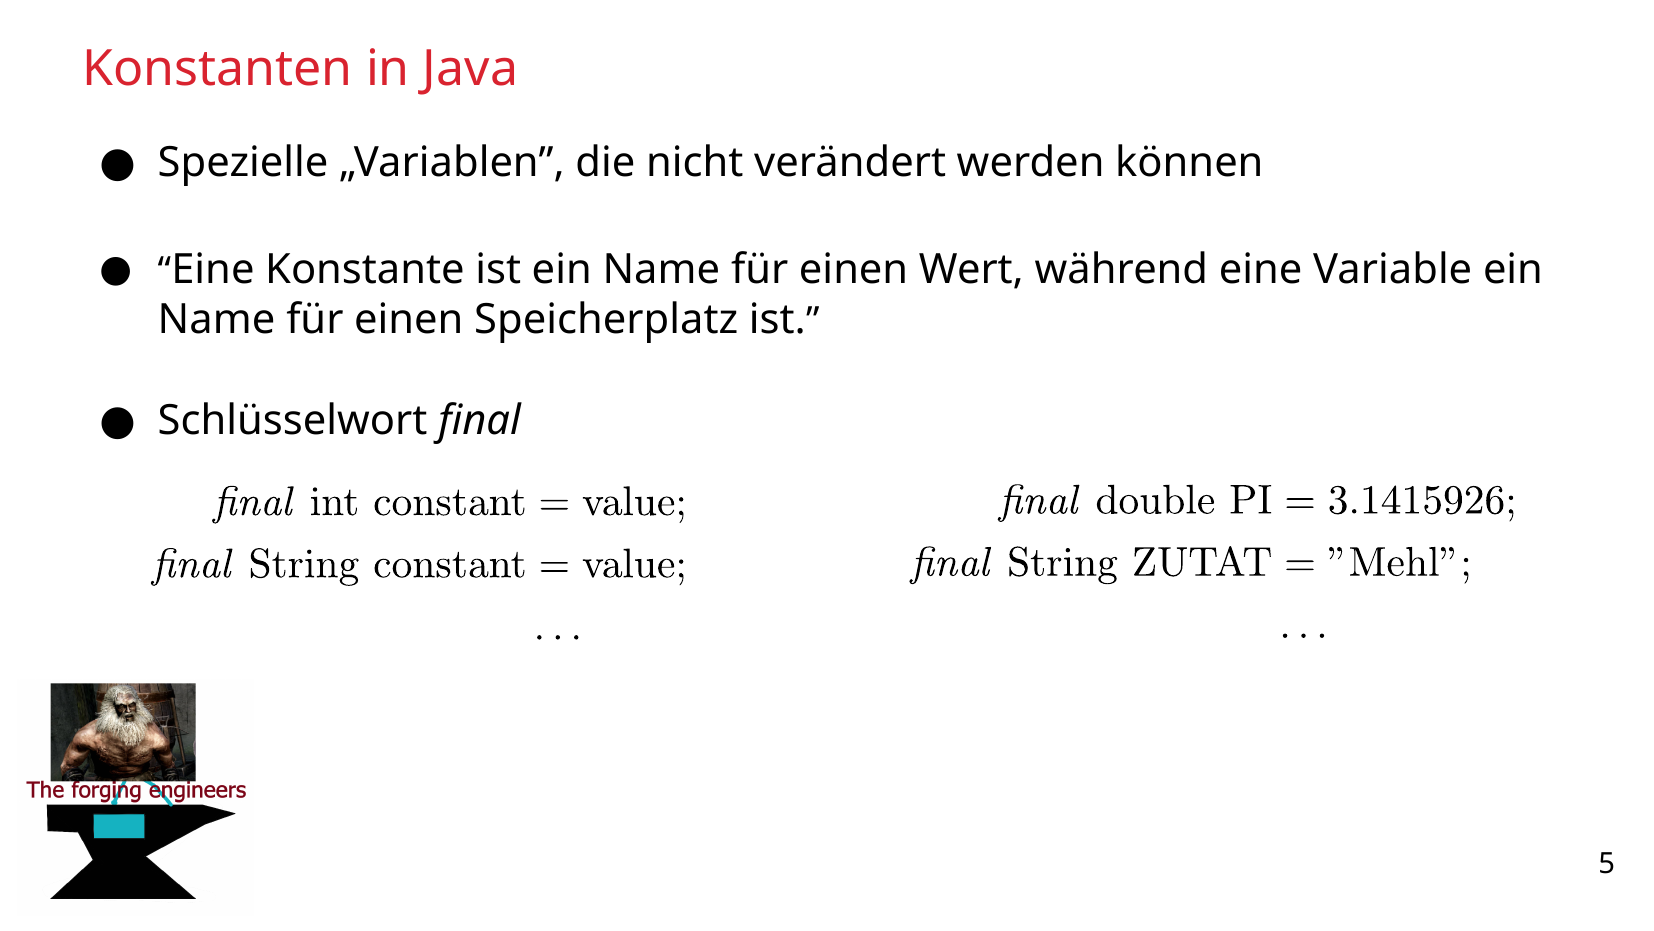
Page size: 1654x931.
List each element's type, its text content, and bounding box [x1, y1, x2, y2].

picture [149, 484, 686, 642]
picture [909, 484, 1514, 638]
title Konstanten in Java [82, 37, 1571, 95]
picture [17, 679, 254, 916]
subtitle Spezielle „Variablen”, die nicht verändert werden können “Eine Konstante ist ein Name für einen Wert, während eine Variable ein Name für einen Speicherplatz ist.” Schlüsselwort final [82, 134, 1560, 438]
